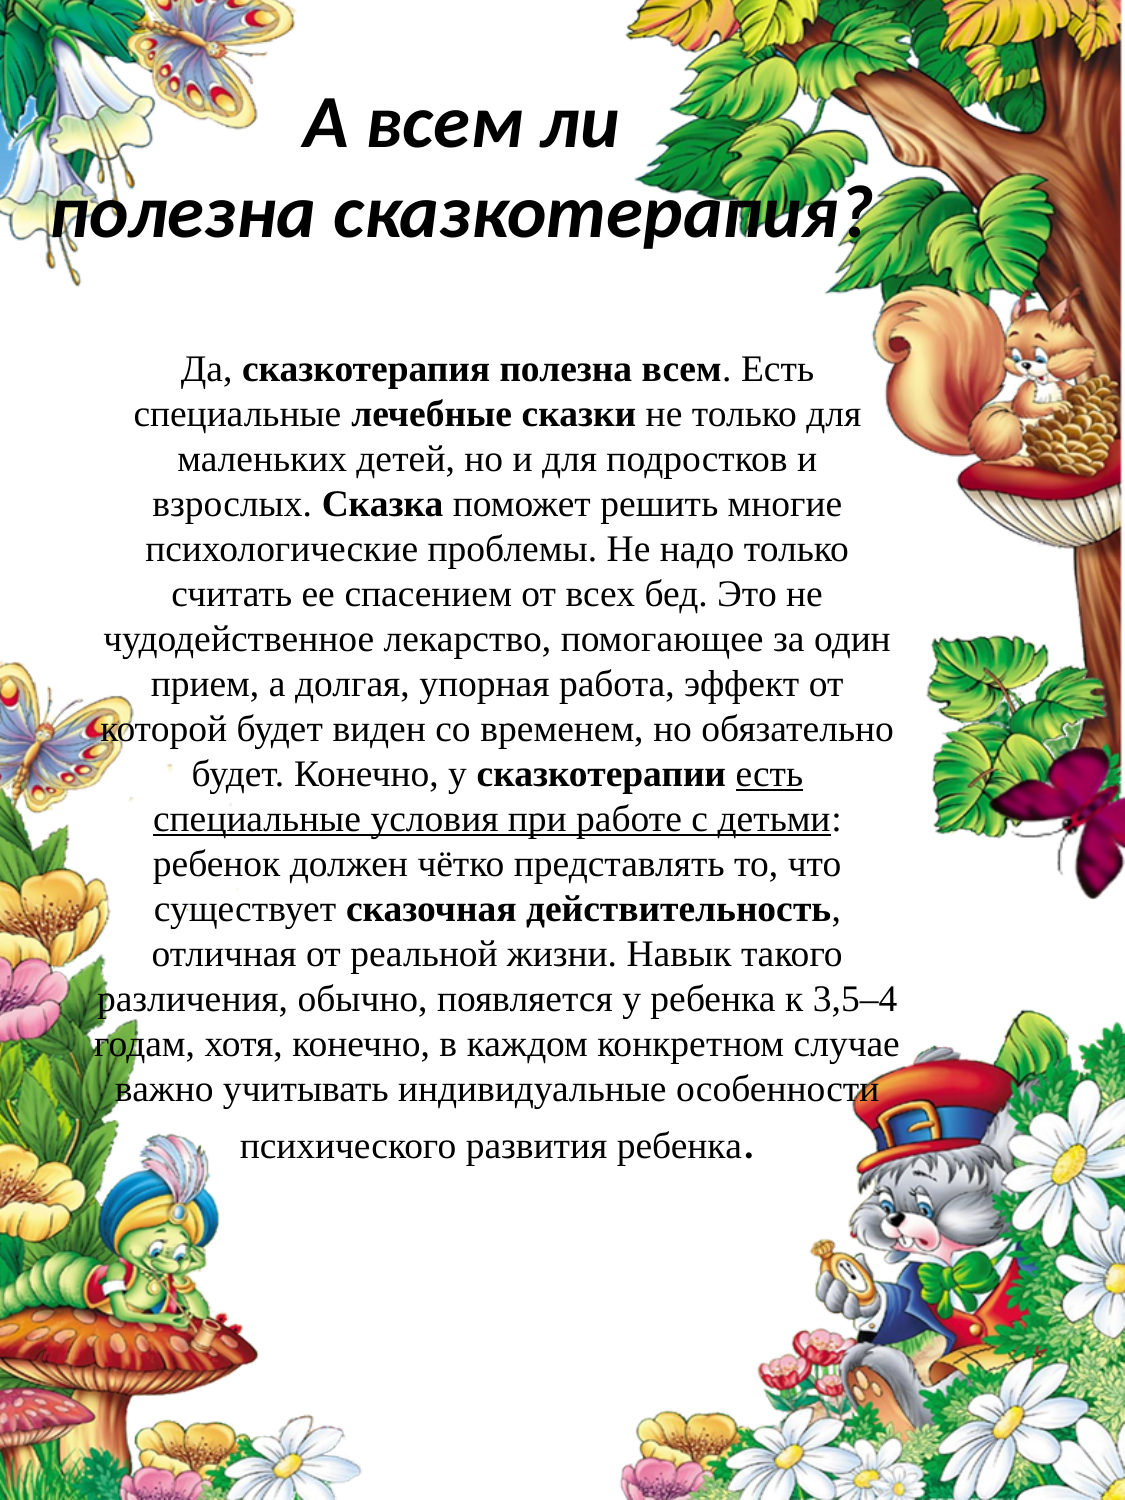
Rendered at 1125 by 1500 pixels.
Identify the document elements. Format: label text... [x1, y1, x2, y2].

title А всем ли полезна сказкотерапия? [0, 64, 940, 387]
picture [0, 0, 1125, 1500]
subtitle Да, сказкотерапия полезна всем. Есть специальные лечебные сказки не только для маленьких детей, но и для подростков и взрослых. Сказка поможет решить многие психологические проблемы. Не надо только считать ее спасением от всех бед. Это не чудодейственное лекарство, помогающее за один прием, а долгая, упорная работа, эффект от которой будет виден со временем, но обязательно будет. Конечно, у сказкотерапии есть специальные условия при работе с детьми: ребенок должен чётко представлять то, что существует сказочная действительность, отличная от реальной жизни. Навык такого различения, обычно, появляется у ребенка к 3,5–4 годам, хотя, конечно, в каждом конкретном случае важно учитывать индивидуальные особенности психического развития ребенка. [78, 336, 917, 1388]
